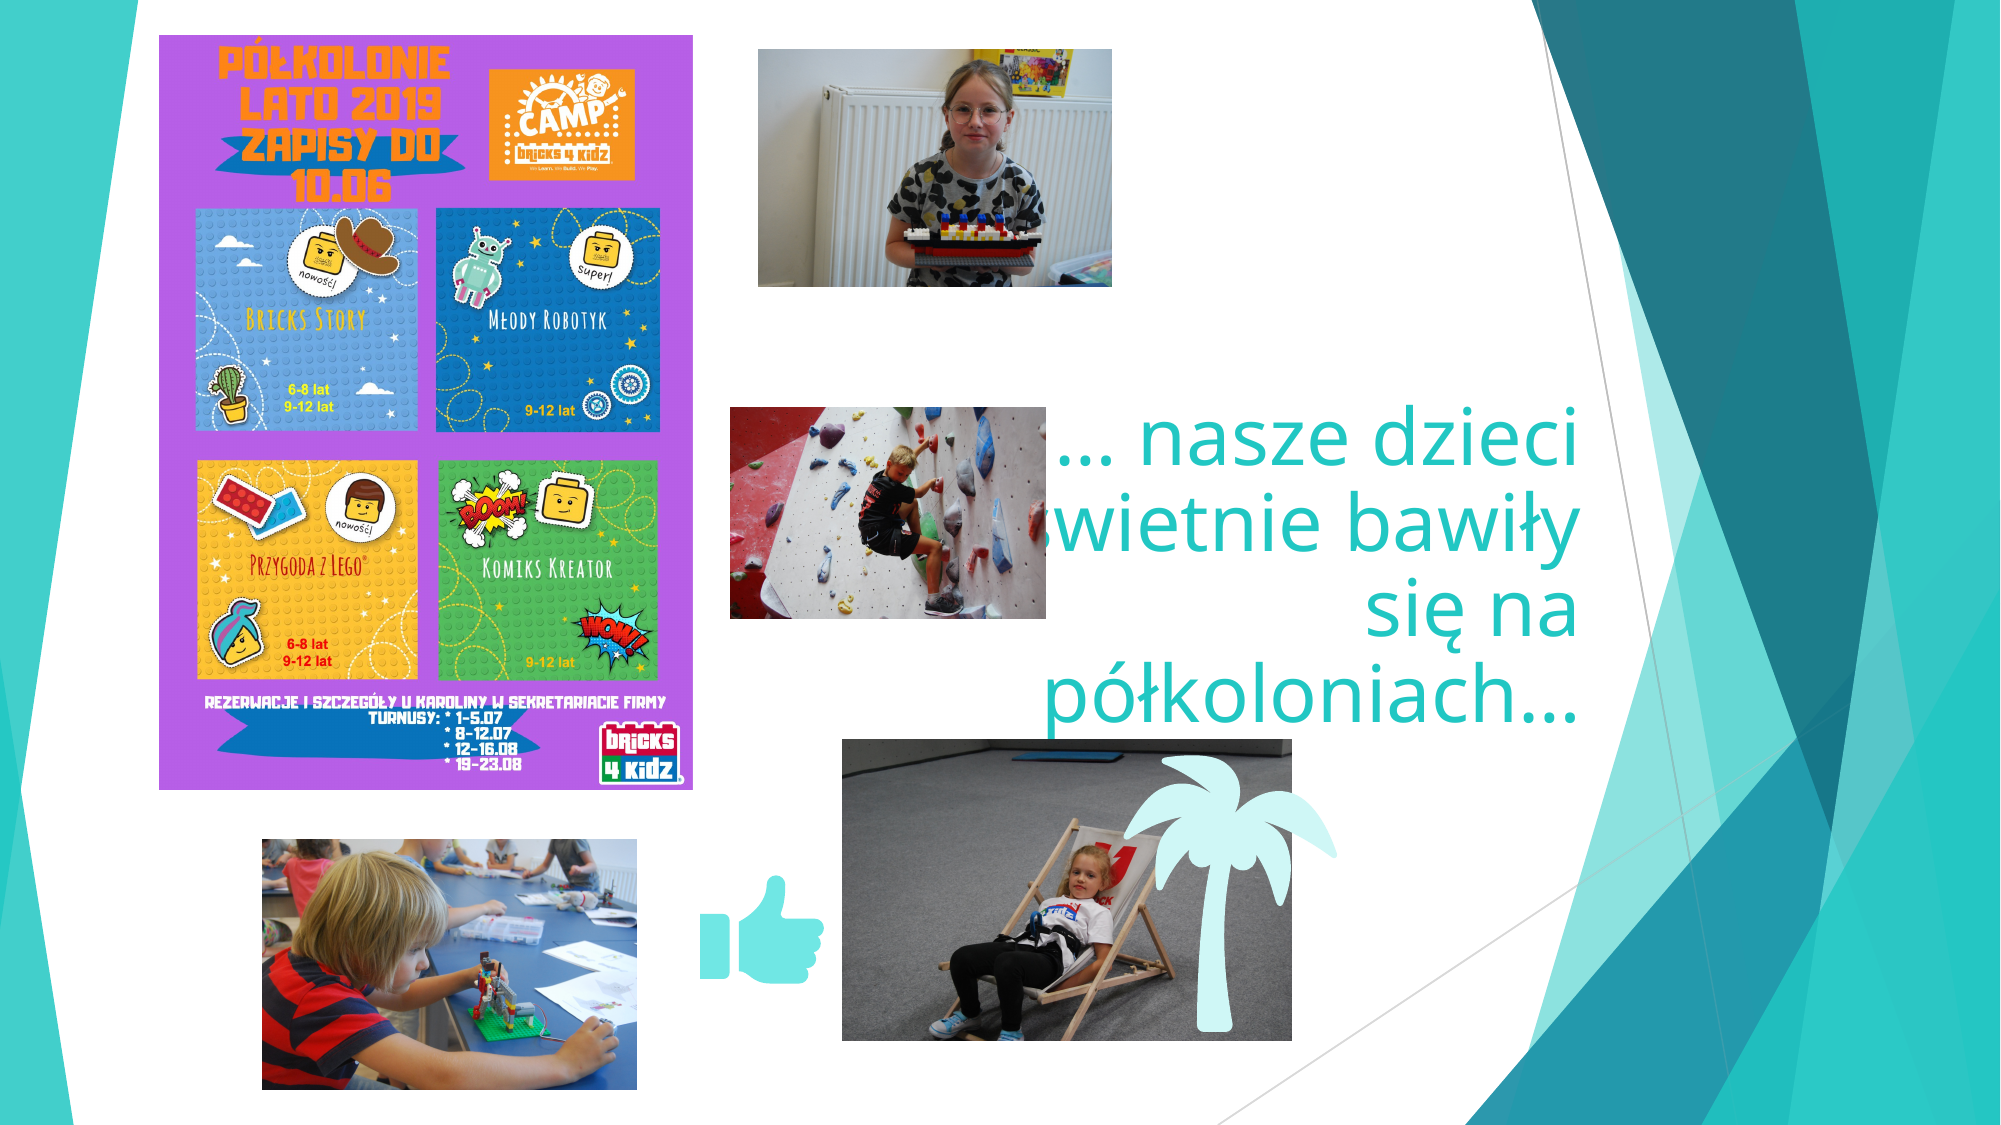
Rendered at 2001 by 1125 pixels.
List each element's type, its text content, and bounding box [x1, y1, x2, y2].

title … nasze dzieci świetnie bawiły się na półkoloniach… [1000, 389, 1639, 734]
picture [730, 407, 1046, 619]
picture [262, 839, 637, 1090]
picture [159, 35, 693, 790]
picture [842, 728, 1394, 1054]
picture [758, 49, 1112, 287]
picture [687, 854, 838, 1005]
text_box [1465, 0, 2000, 1125]
text_box [0, 0, 139, 930]
